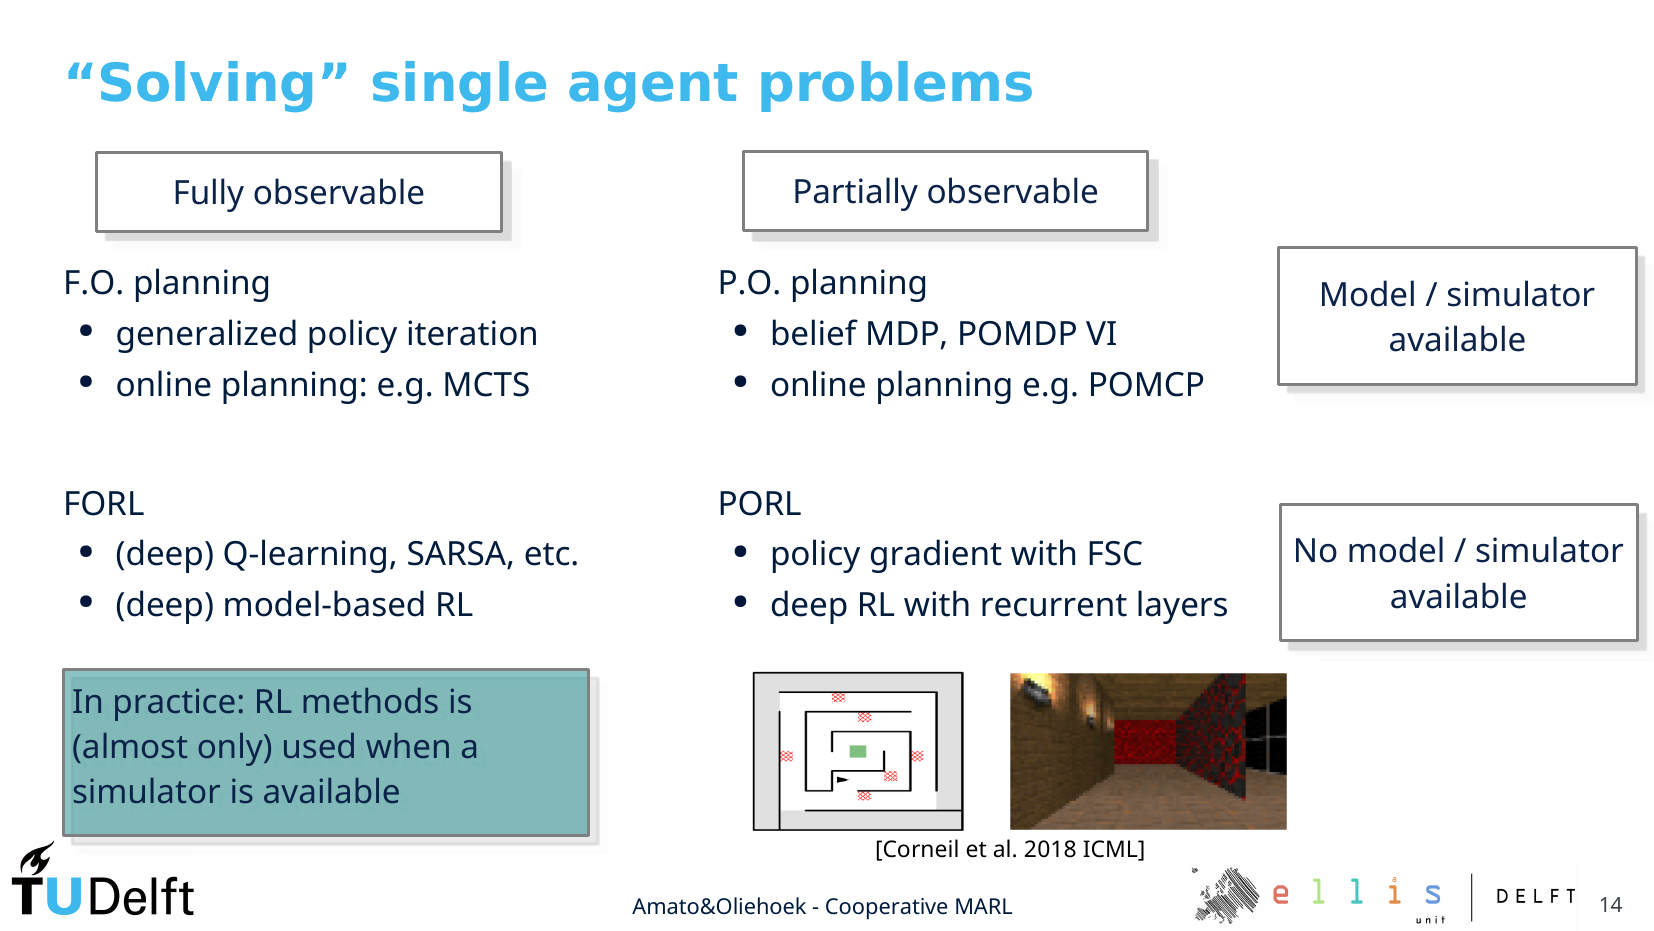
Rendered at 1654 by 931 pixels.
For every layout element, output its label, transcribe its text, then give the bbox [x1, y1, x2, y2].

title “Solving” single agent problems [63, 12, 1571, 112]
text_box Partially observable [743, 151, 1148, 231]
picture [1186, 860, 1580, 931]
text_box In practice: RL methods is (almost only) used when a simulator is available [63, 669, 589, 836]
picture [702, 656, 1319, 836]
text_box Model / simulator available [1278, 247, 1637, 385]
list F.O. planning generalized policy iteration online planning: e.g. MCTS [63, 261, 611, 481]
list FORL (deep) Q-learning, SARSA, etc. (deep) model-based RL [63, 481, 615, 775]
list PORL policy gradient with FSC deep RL with recurrent layers [717, 481, 1341, 775]
text_box No model / simulator available [1280, 504, 1638, 641]
title MAA* via Bayesian Games [589, 678, 596, 775]
list P.O. planning belief MDP, POMDP VI online planning e.g. POMCP [717, 261, 1337, 481]
picture [11, 840, 195, 917]
text_box Fully observable [96, 152, 502, 232]
